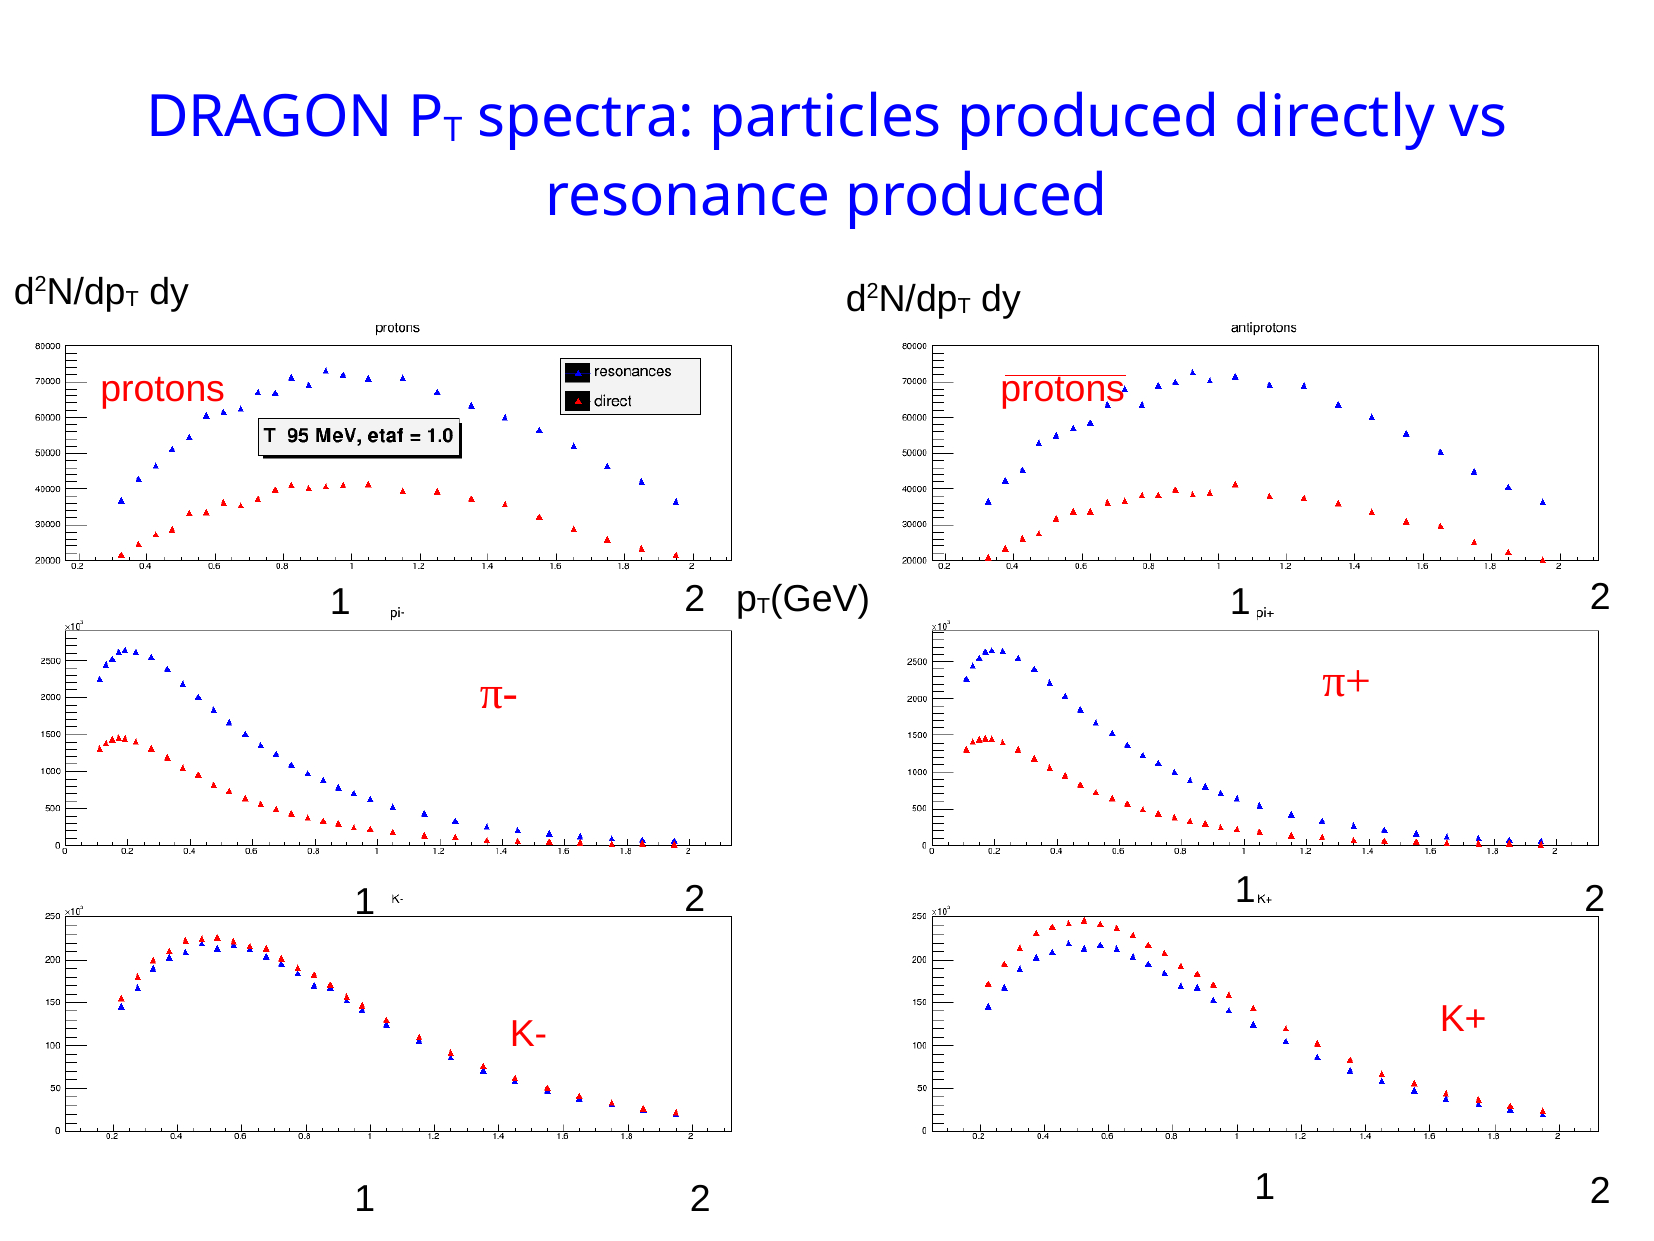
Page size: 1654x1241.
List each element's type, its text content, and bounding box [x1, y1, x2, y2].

text_box 2 [675, 1170, 726, 1227]
text_box pT(GeV) [721, 570, 886, 640]
text_box protons [85, 360, 241, 417]
text_box 1 [1215, 573, 1266, 631]
picture [3, 316, 1654, 1163]
title DRAGON PT spectra: particles produced directly vs resonance produced [82, 49, 1571, 257]
text_box 1 [315, 573, 366, 631]
text_box 1 [1239, 1158, 1291, 1216]
text_box d2N/dpT dy [0, 262, 204, 334]
text_box protons [985, 360, 1141, 417]
text_box π+ [1307, 648, 1386, 715]
text_box K- [495, 1005, 563, 1062]
text_box 1 [339, 1170, 391, 1227]
text_box 1 [339, 873, 391, 931]
text_box K+ [1425, 990, 1502, 1047]
text_box 2 [1575, 568, 1626, 626]
text_box d2N/dpT dy [831, 270, 1036, 341]
text_box 2 [1575, 1161, 1626, 1219]
text_box 2 [669, 570, 721, 627]
text_box 1 [1220, 860, 1271, 918]
text_box 2 [1569, 870, 1621, 927]
text_box π- [465, 660, 541, 736]
text_box 2 [669, 870, 721, 927]
